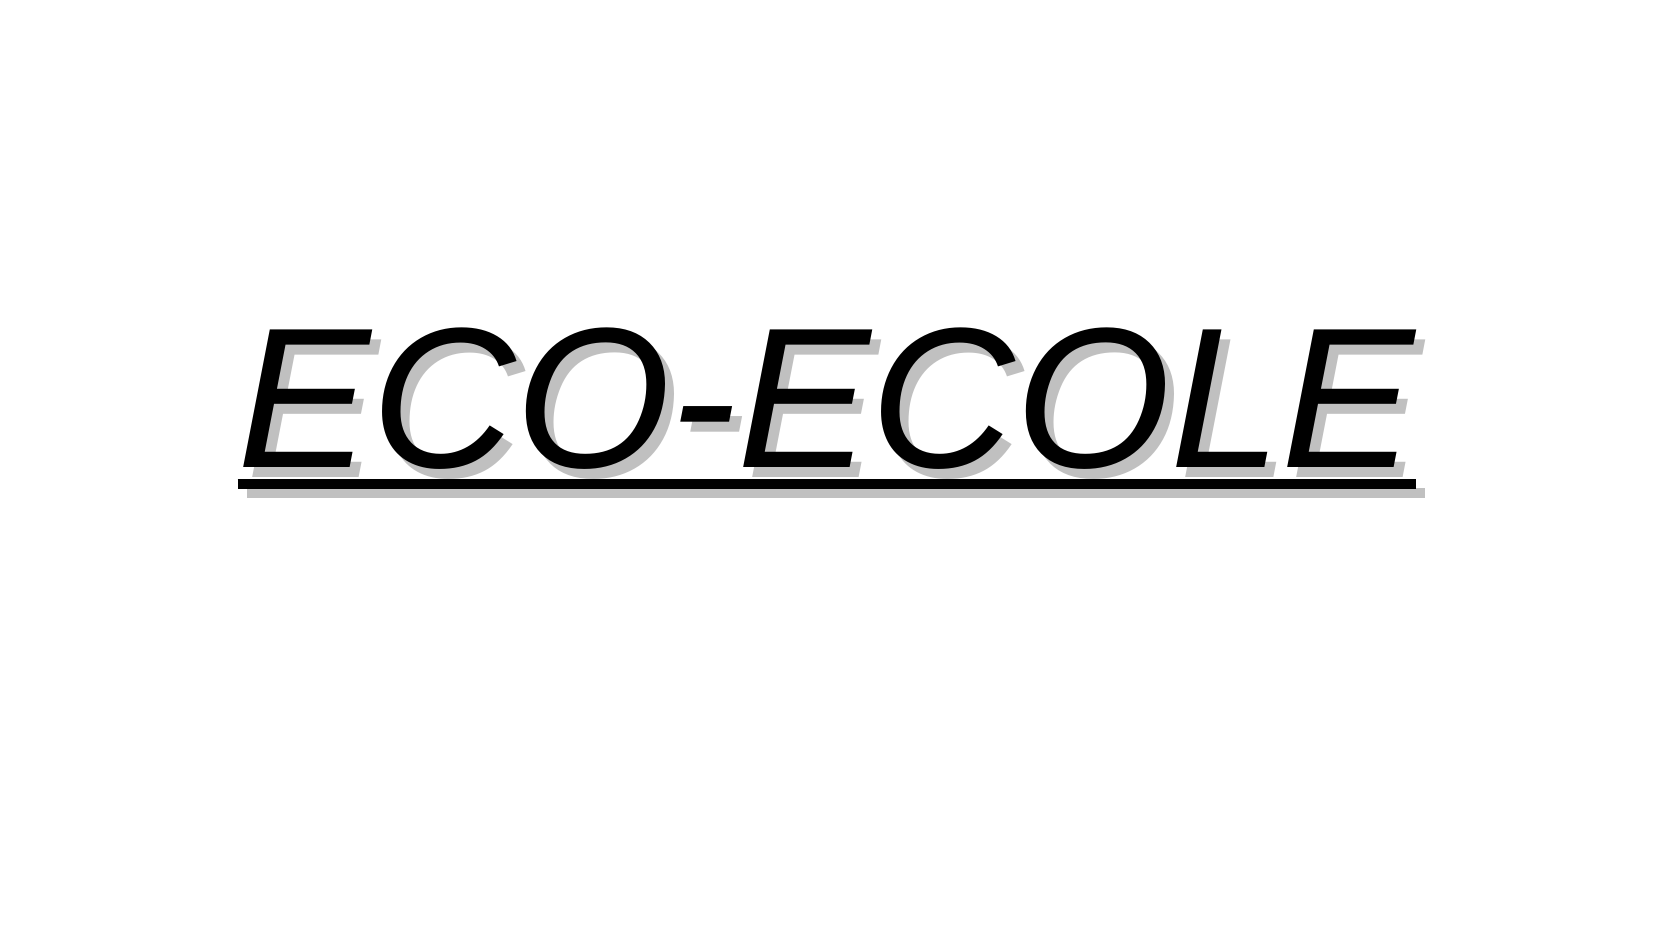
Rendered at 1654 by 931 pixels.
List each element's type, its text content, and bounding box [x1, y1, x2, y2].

title ECO-ECOLE [0, 236, 1654, 562]
